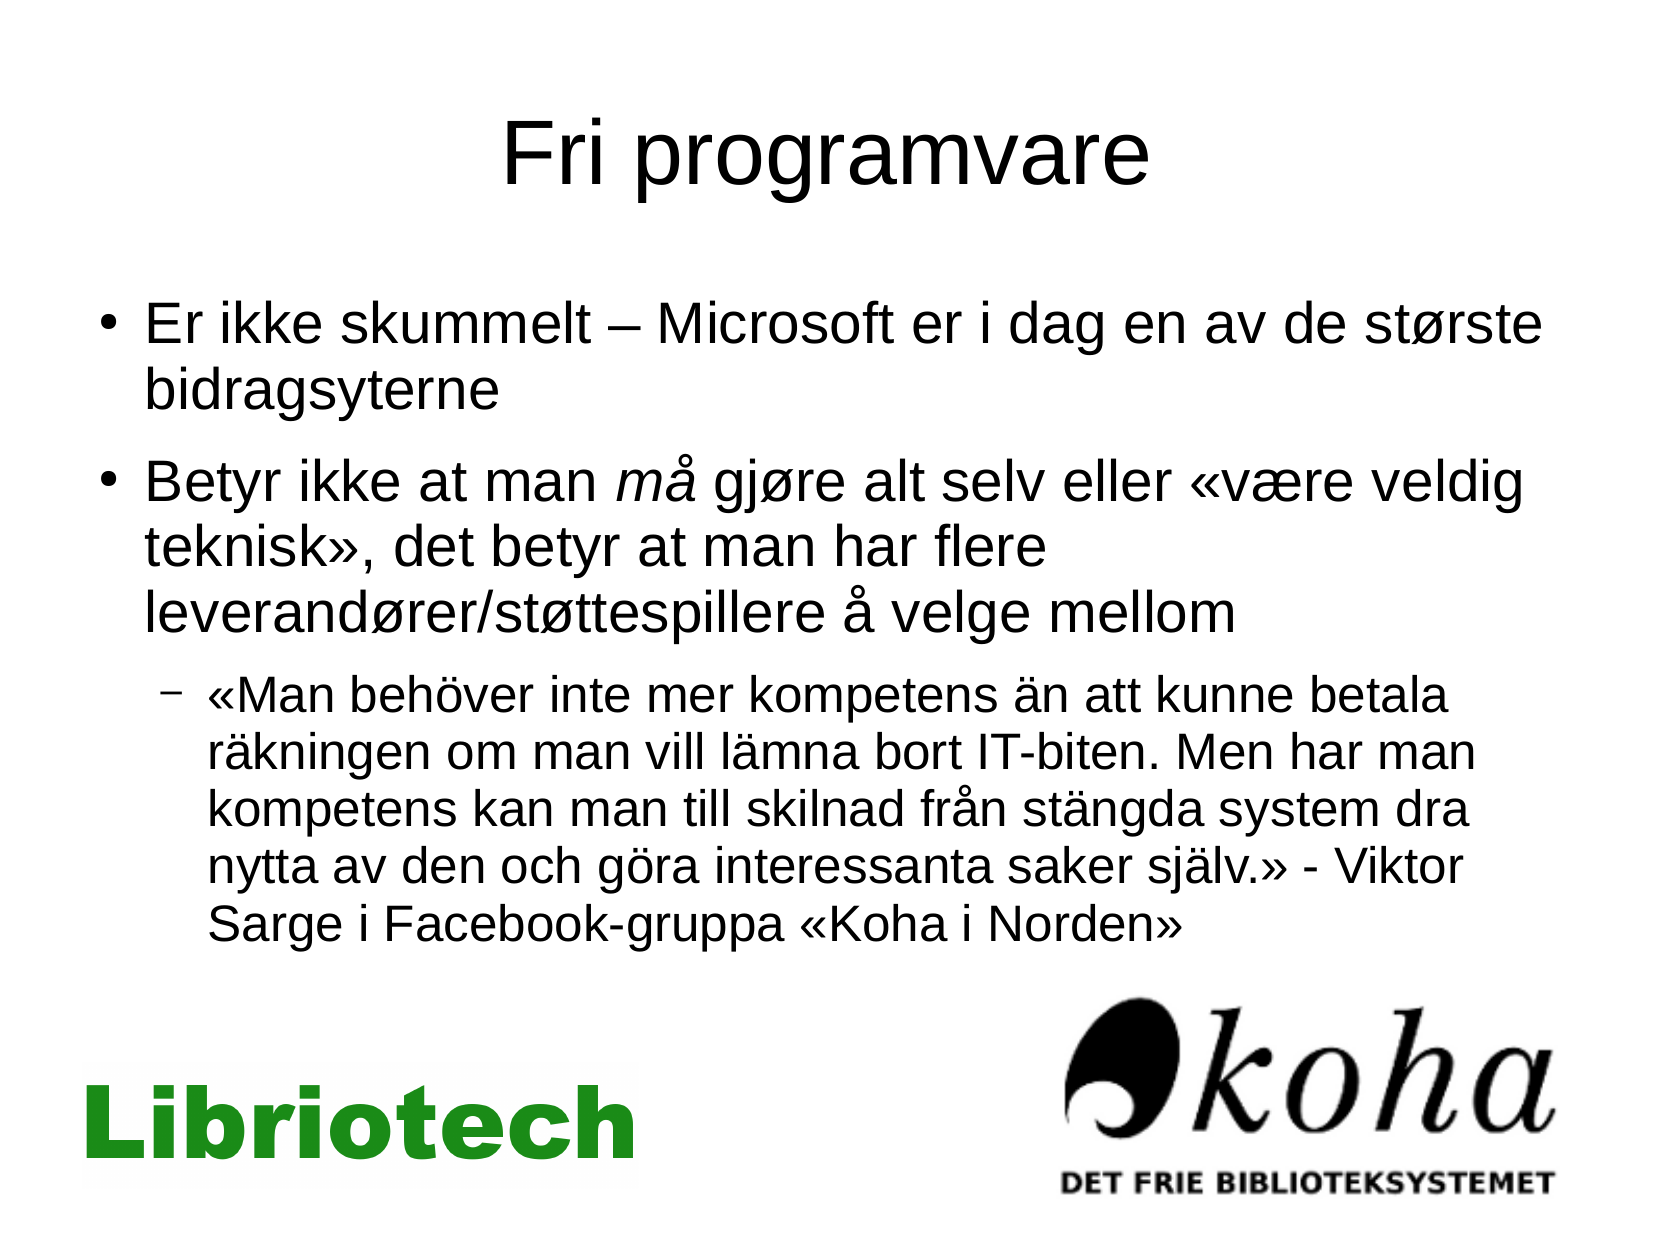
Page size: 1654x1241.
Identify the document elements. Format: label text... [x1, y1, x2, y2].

picture [82, 1062, 639, 1189]
picture [1051, 988, 1568, 1205]
title Fri programvare [82, 49, 1571, 257]
list Er ikke skummelt – Microsoft er i dag en av de største bidragsyterne Betyr ikke at man må gjøre alt selv eller «være veldig teknisk», det betyr at man har flere leverandører/støttespillere å velge mellom «Man behöver inte mer kompetens än att kunne betala räkningen om man vill lämna bort IT-biten. Men har man kompetens kan man till skilnad från stängda system dra nytta av den och göra interessanta saker själv.» - Viktor Sarge i Facebook-gruppa «Koha i Norden» [82, 290, 1571, 957]
